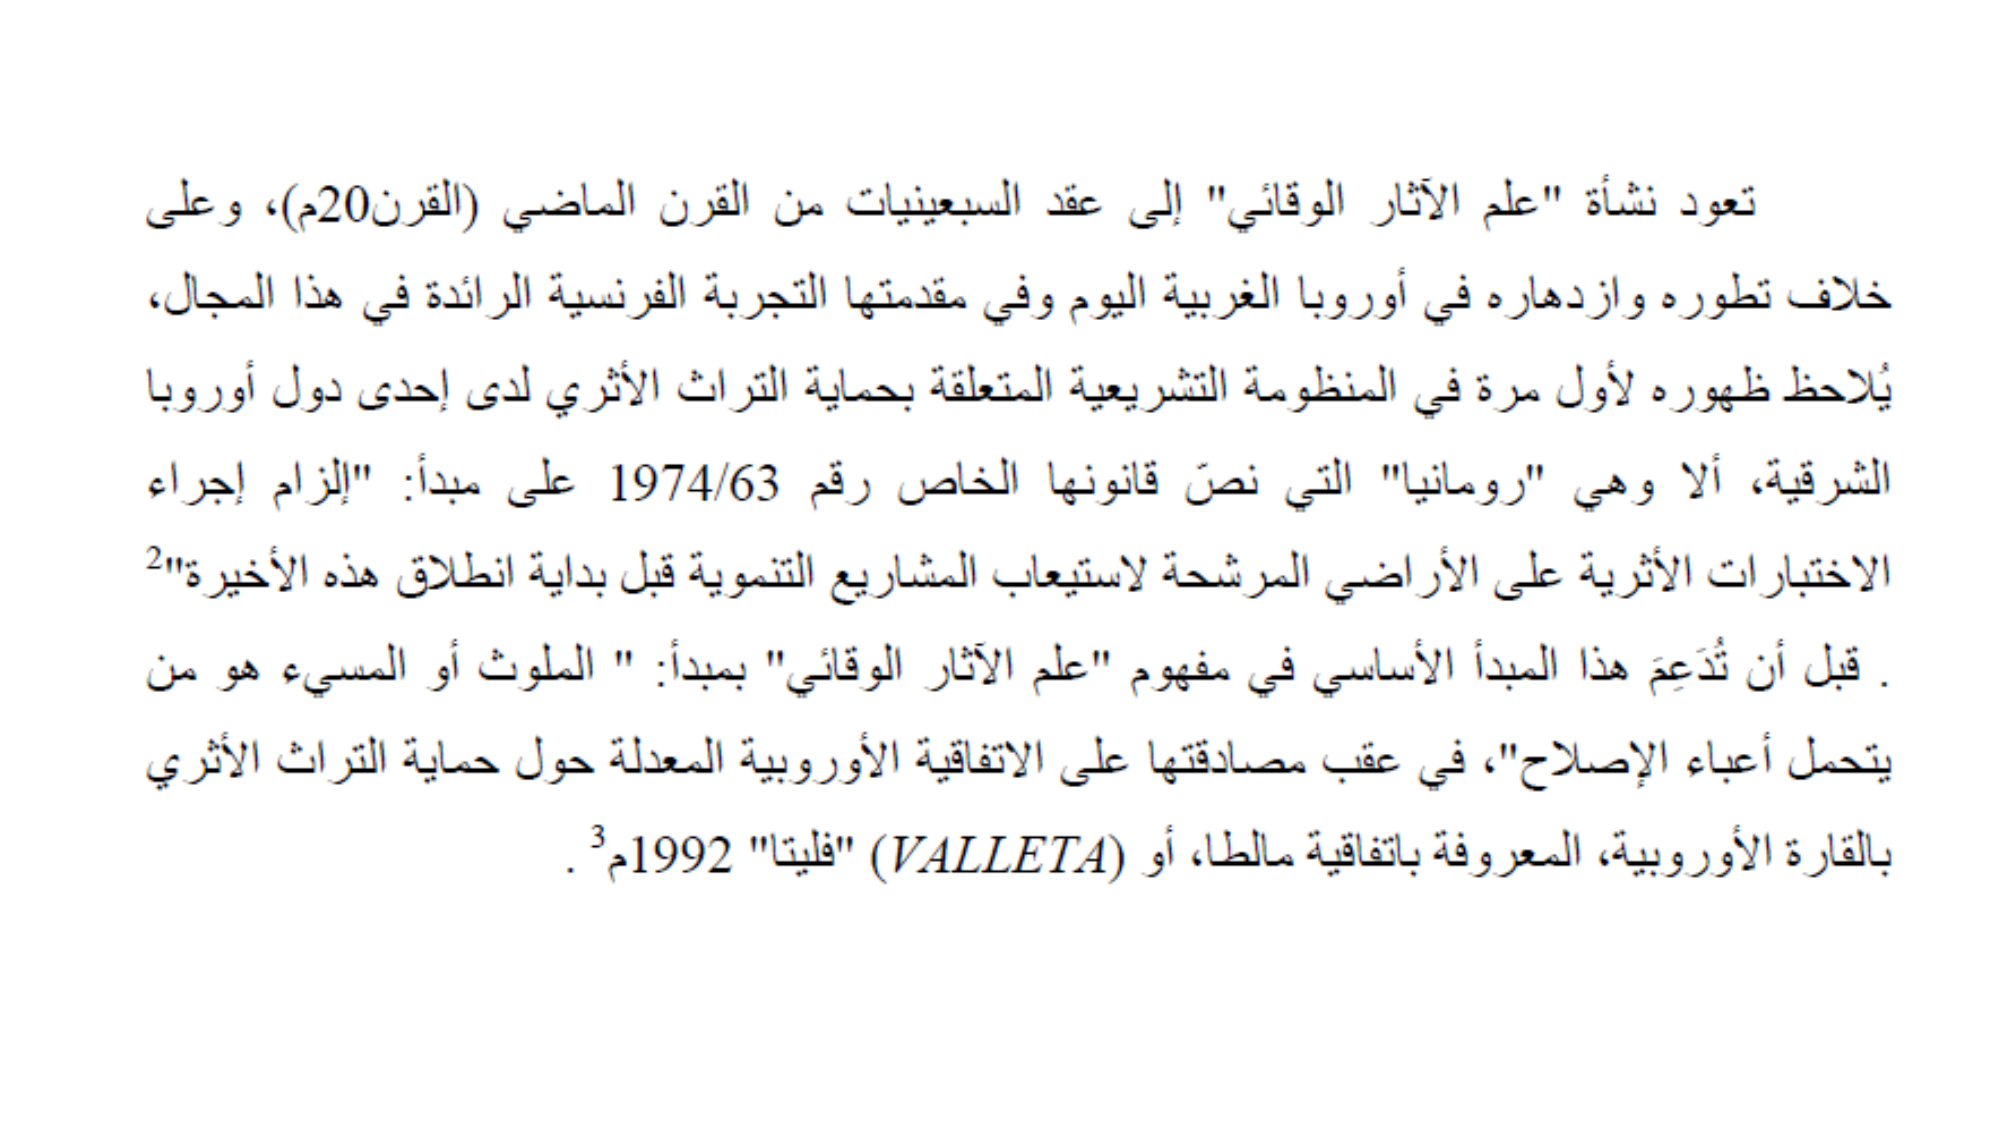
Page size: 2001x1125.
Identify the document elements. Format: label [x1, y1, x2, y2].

picture [111, 159, 1910, 912]
